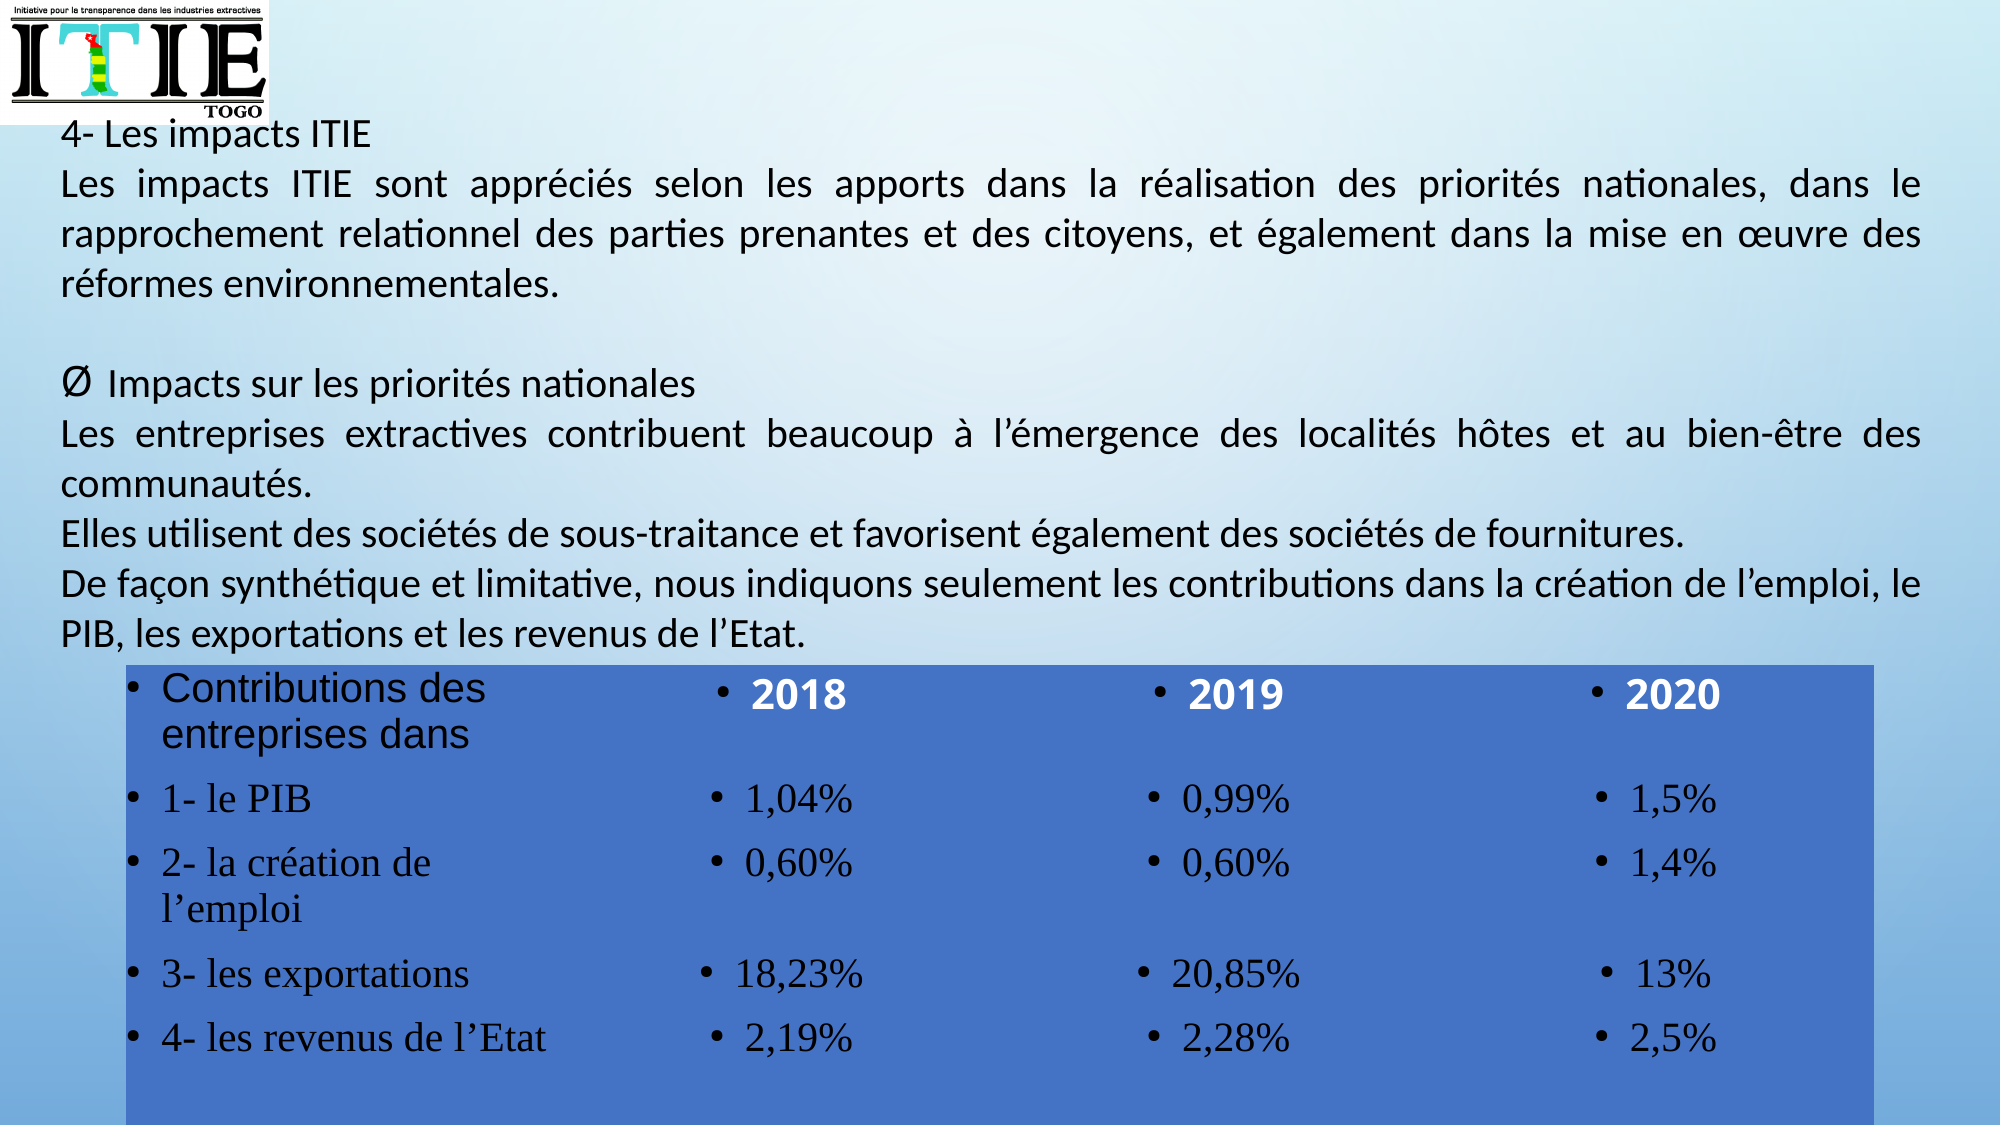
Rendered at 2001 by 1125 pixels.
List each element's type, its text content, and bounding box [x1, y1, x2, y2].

table_cell 13% [1437, 950, 1874, 1014]
table_cell 0,99% [1000, 775, 1437, 839]
table_cell 1,04% [563, 775, 1000, 839]
table_cell 20,85% [1000, 950, 1437, 1014]
table_cell 0,60% [1000, 839, 1437, 950]
table_cell 2,28% [1000, 1014, 1437, 1125]
table_cell 0,60% [563, 839, 1000, 950]
table_header 2020 [1437, 665, 1874, 775]
table_cell 18,23% [563, 950, 1000, 1014]
table_header 2018 [563, 665, 1000, 775]
table_header 2019 [1000, 665, 1437, 775]
table_cell 3- les exportations [126, 950, 563, 1014]
table_cell 1,5% [1437, 775, 1874, 839]
table_cell 2,5% [1437, 1014, 1874, 1125]
table_header Contributions des entreprises dans [126, 665, 563, 775]
table_cell 1,4% [1437, 839, 1874, 950]
picture [0, 0, 269, 126]
table_cell 2,19% [563, 1014, 1000, 1125]
table_cell 2- la création de l’emploi [126, 839, 563, 950]
table_cell 4- les revenus de l’Etat [126, 1014, 563, 1125]
text_box 4- Les impacts ITIE Les impacts ITIE sont appréciés selon les apports dans la réalisation des priorités nationales, dans le rapprochement relationnel des parties prenantes et des citoyens, et également dans la mise en œuvre des réformes environnementales. Impacts sur les priorités nationales Les entreprises extractives contribuent beaucoup à l’émergence des localités hôtes et au bien-être des communautés. Elles utilisent des sociétés de sous-traitance et favorisent également des sociétés de fournitures. De façon synthétique et limitative, nous indiquons seulement les contributions dans la création de l’emploi, le PIB, les exportations et les revenus de l’Etat. [45, 97, 1955, 770]
table_cell 1- le PIB [126, 775, 563, 839]
